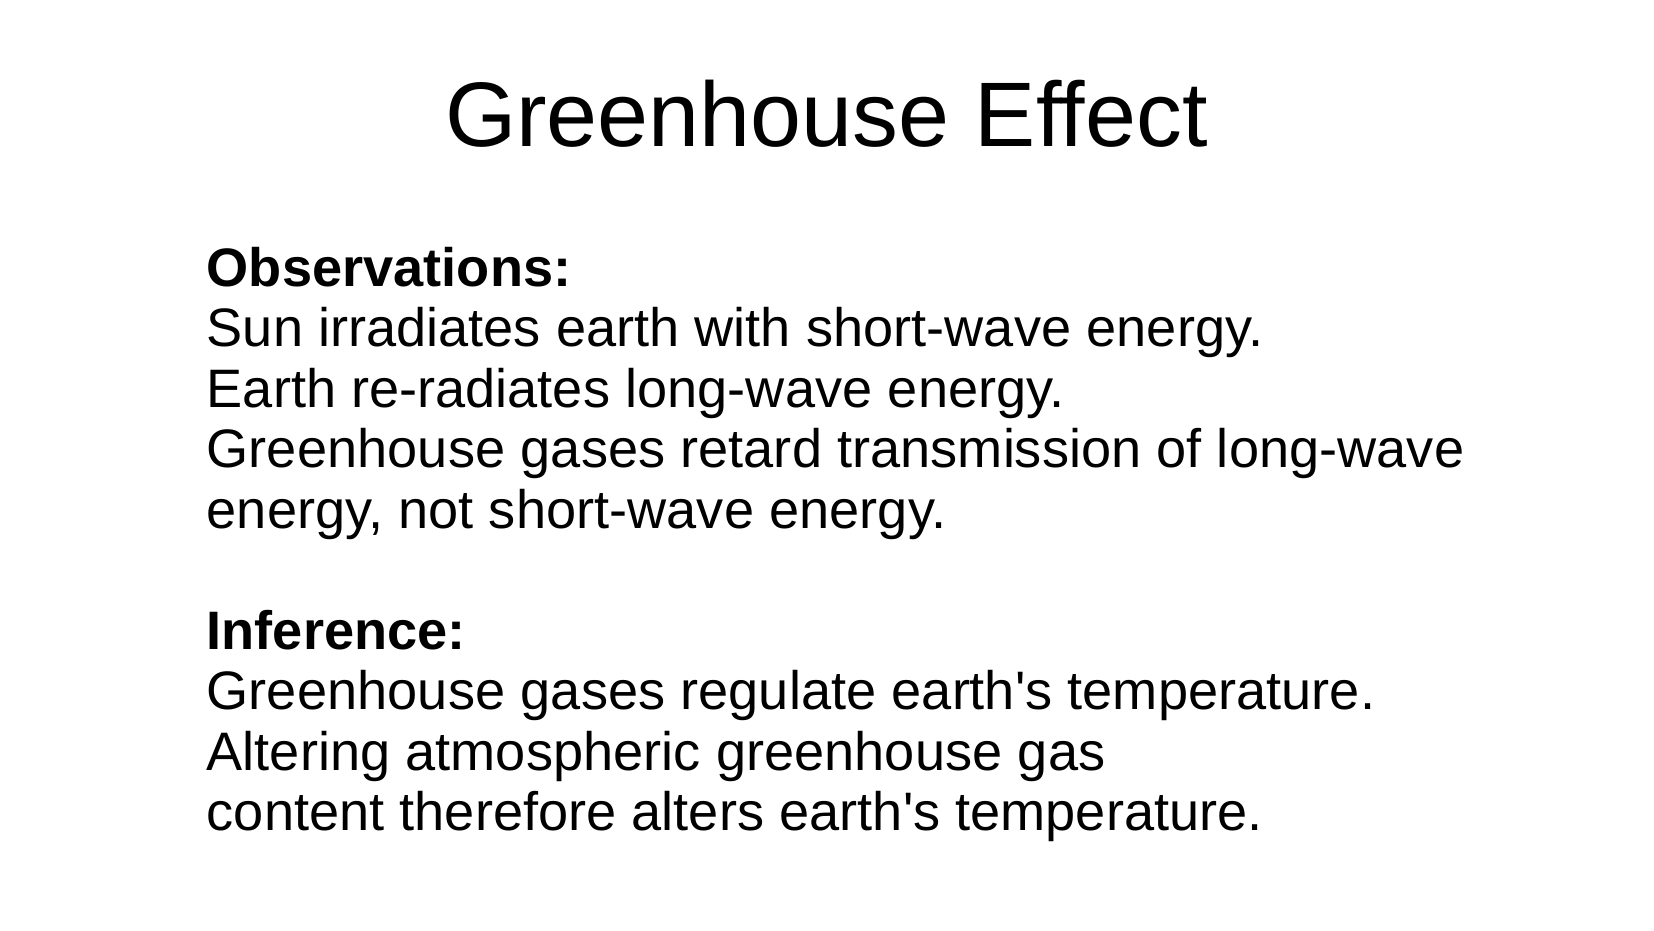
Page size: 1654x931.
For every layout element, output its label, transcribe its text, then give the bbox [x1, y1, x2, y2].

title Greenhouse Effect [82, 37, 1571, 193]
subtitle Observations: Sun irradiates earth with short-wave energy. Earth re-radiates long-wave energy. Greenhouse gases retard transmission of long-wave energy, not short-wave energy. Inference: Greenhouse gases regulate earth's temperature. Altering atmospheric greenhouse gas content therefore alters earth's temperature. [206, 229, 1625, 925]
